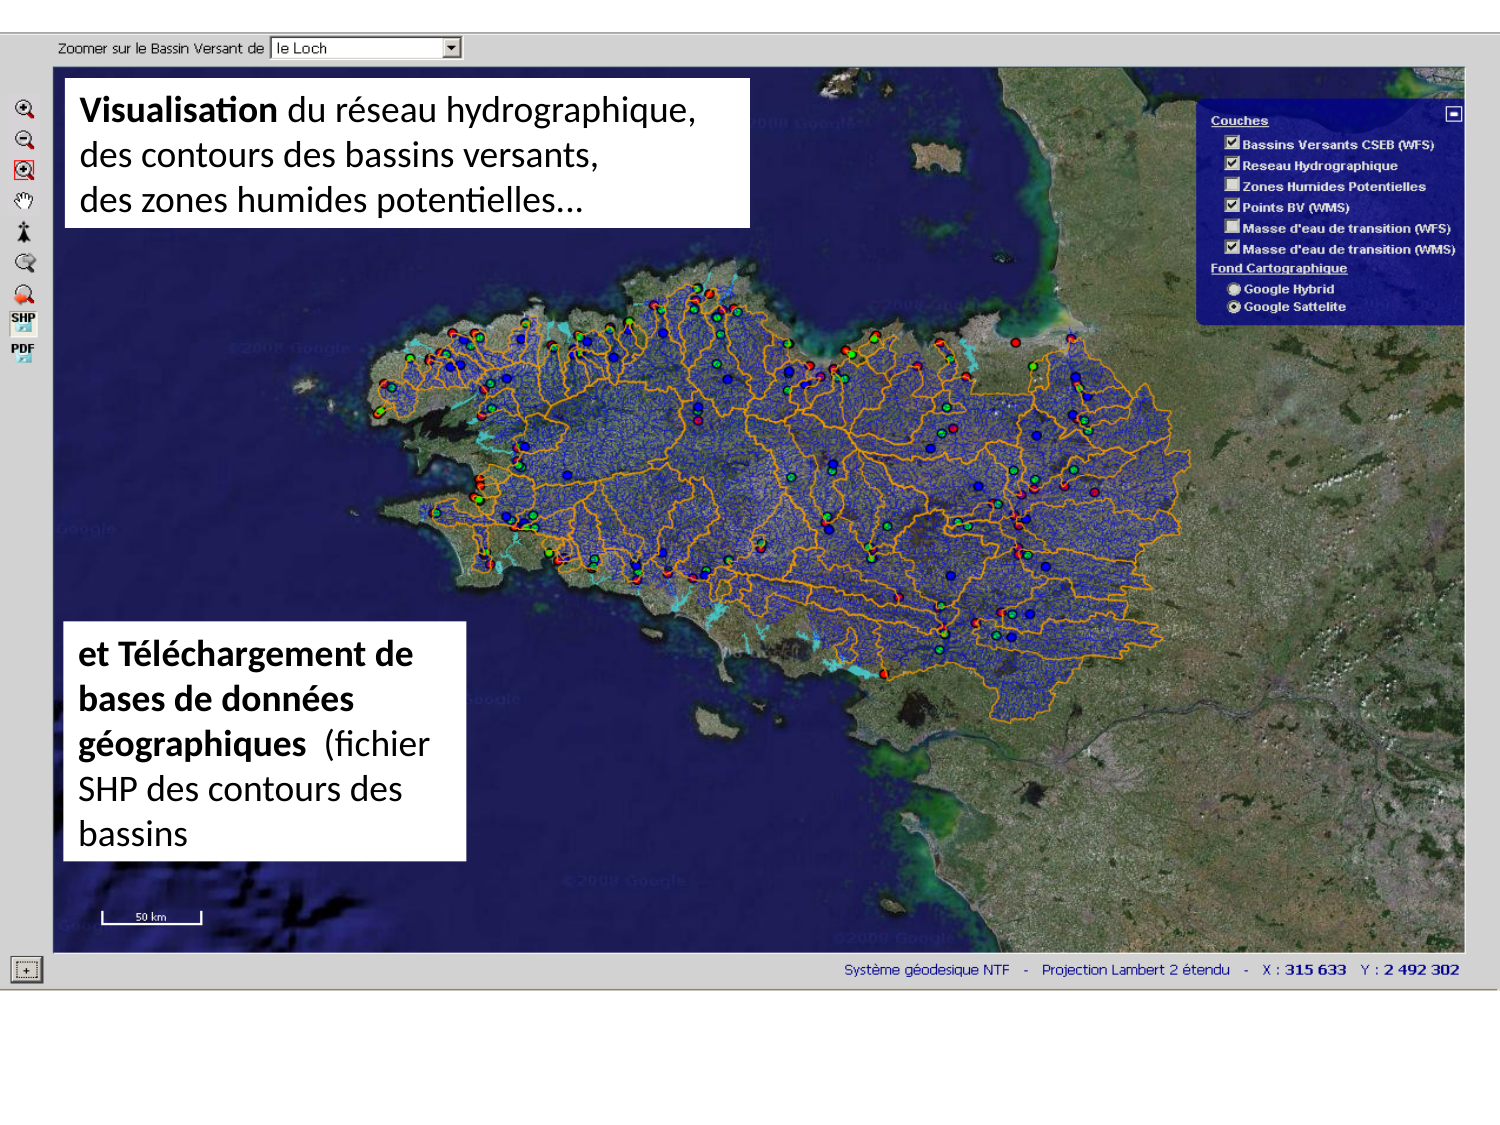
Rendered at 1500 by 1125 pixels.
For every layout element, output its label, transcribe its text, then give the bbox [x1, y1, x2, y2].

picture [0, 32, 1500, 991]
text_box Visualisation du réseau hydrographique, des contours des bassins versants, des zones humides potentielles... [64, 78, 750, 228]
text_box et Téléchargement de bases de données géographiques (fichier SHP des contours des bassins [63, 621, 467, 862]
